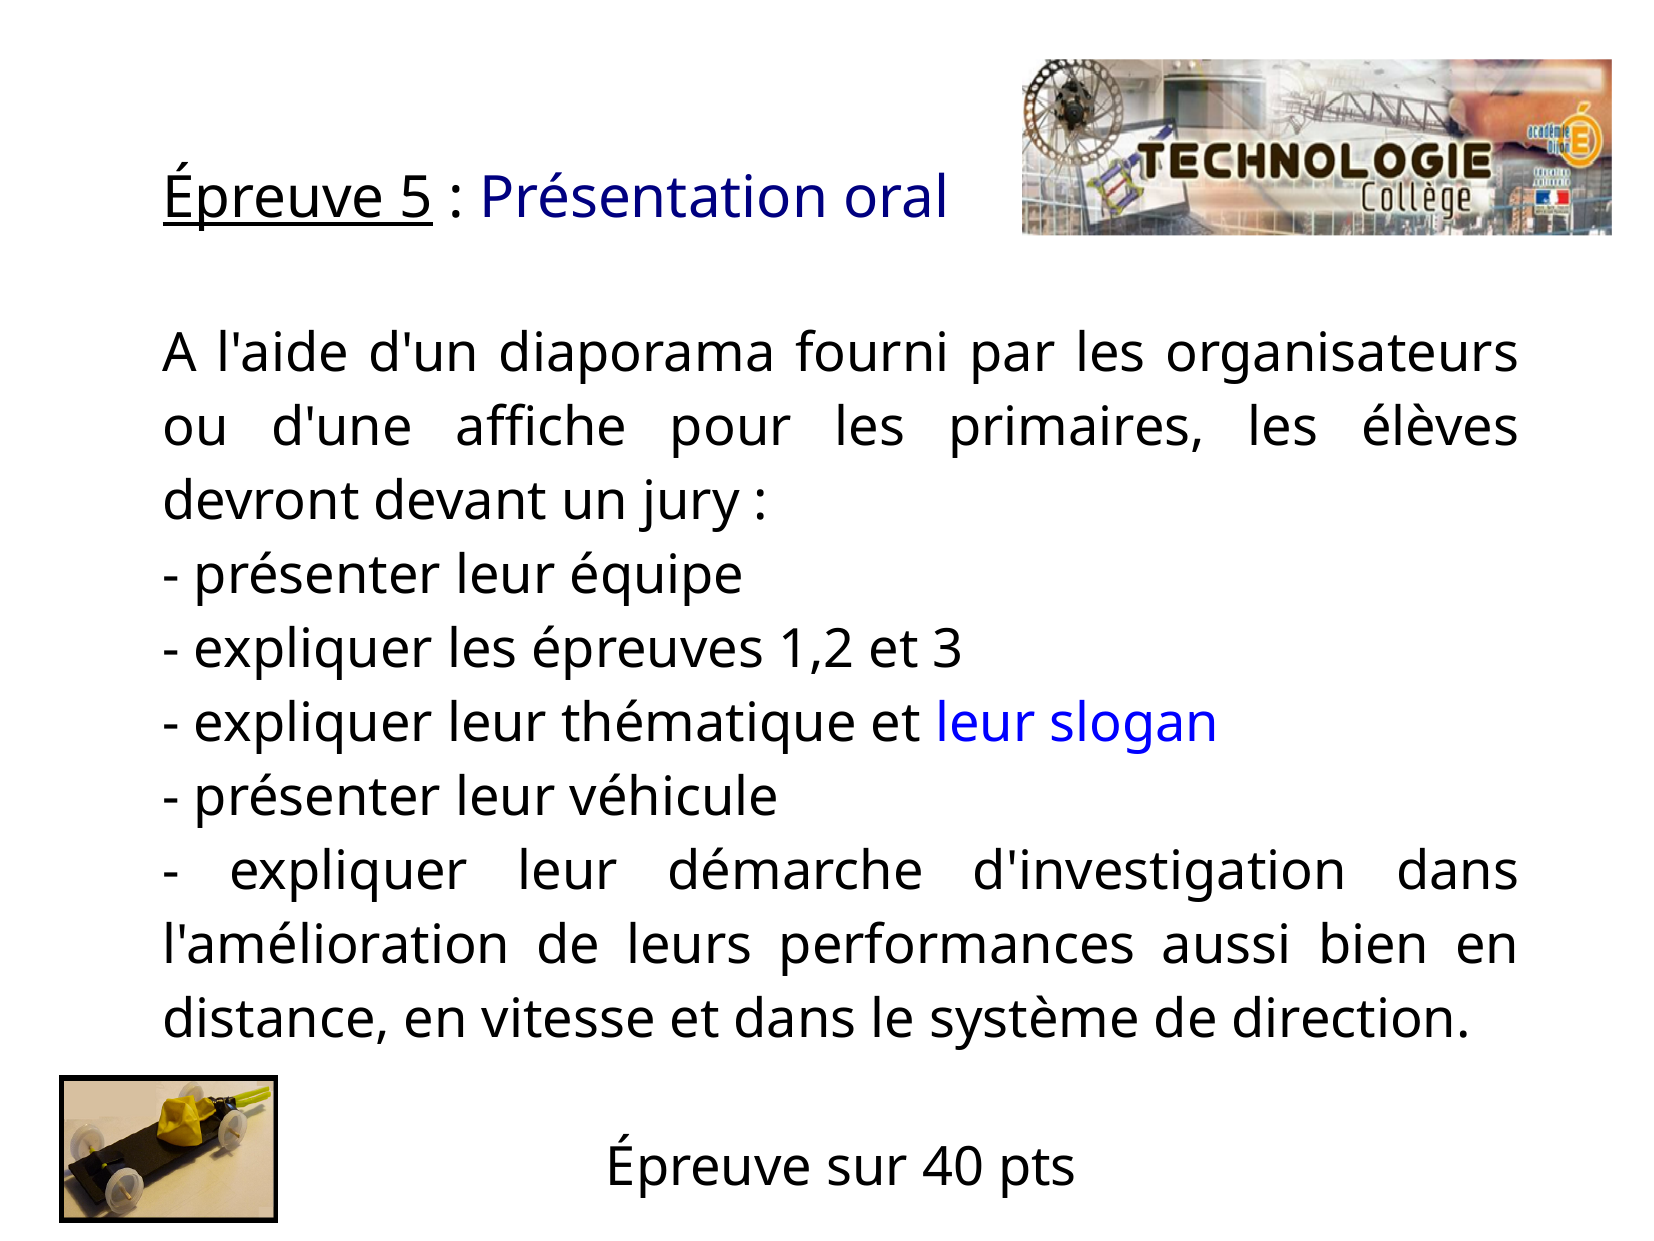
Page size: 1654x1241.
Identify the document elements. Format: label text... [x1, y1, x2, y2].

picture [59, 1074, 147, 1223]
picture [1021, 58, 1613, 237]
text_box Épreuve 5 : Présentation oral A l'aide d'un diaporama fourni par les organisateurs ou d'une affiche pour les primaires, les élèves devront devant un jury : - présenter leur équipe - expliquer les épreuves 1,2 et 3 - expliquer leur thématique et leur slogan - présenter leur véhicule - expliquer leur démarche d'investigation dans l'amélioration de leurs performances aussi bien en distance, en vitesse et dans le système de direction. Épreuve sur 40 pts [147, 147, 1536, 1241]
